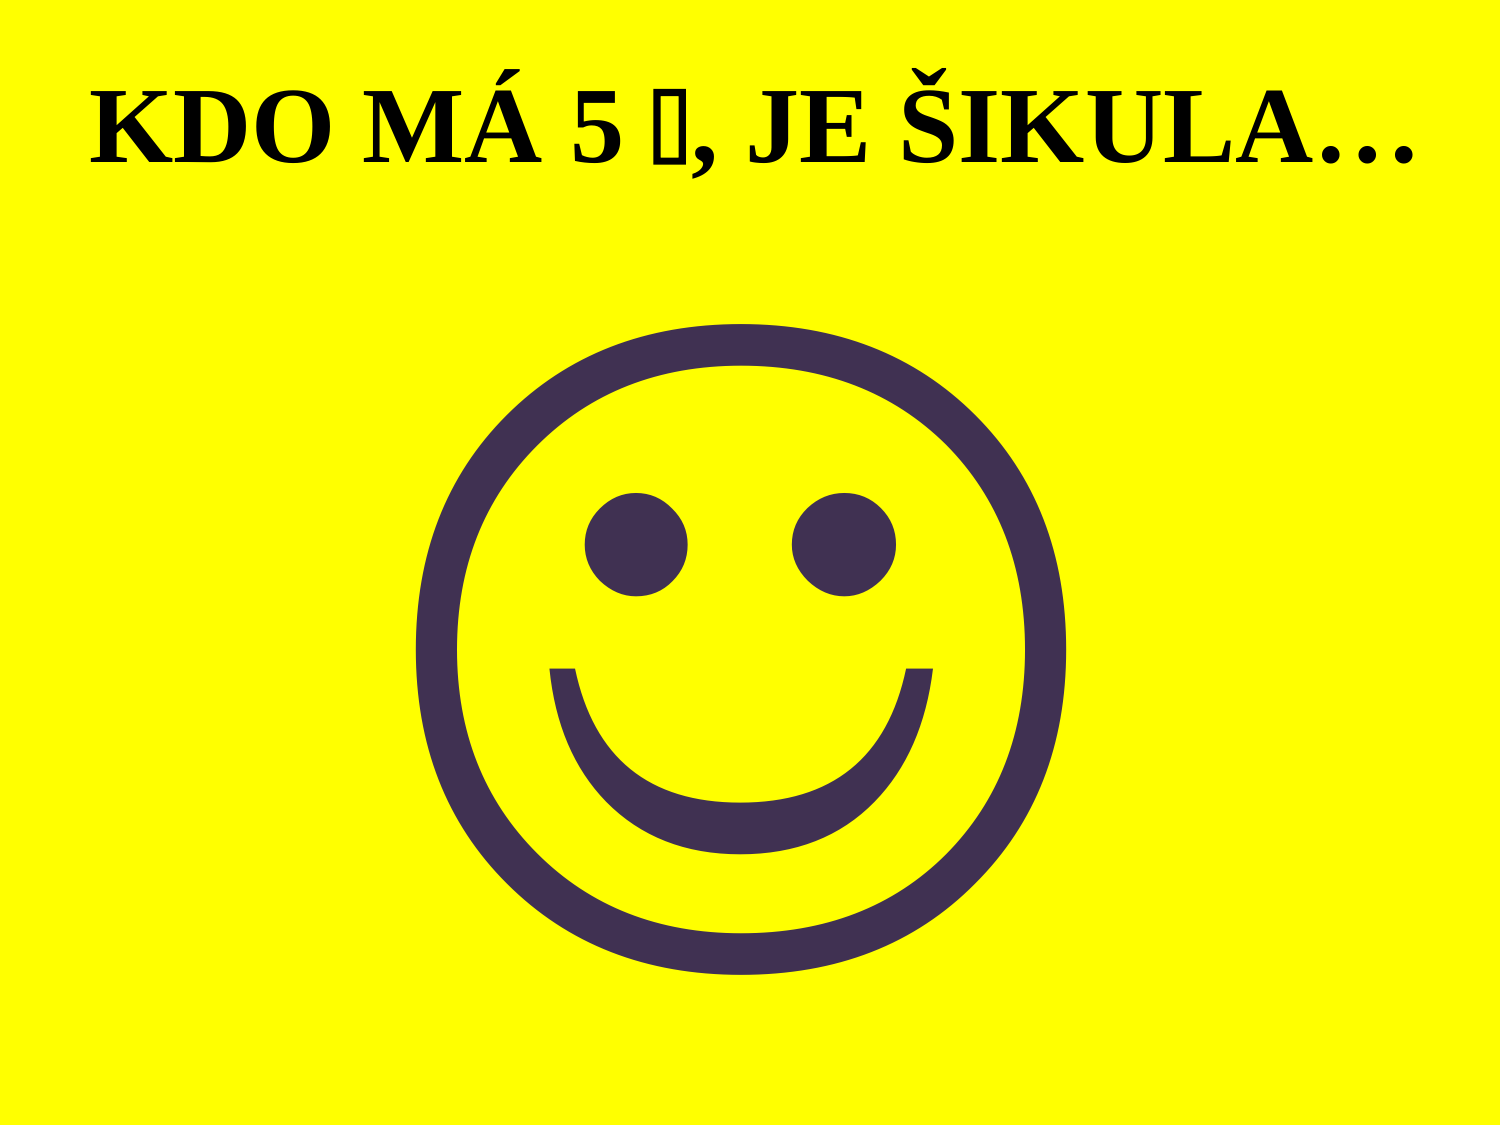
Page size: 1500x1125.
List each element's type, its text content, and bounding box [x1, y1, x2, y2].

text_box  [457, 366, 739, 933]
text_box KDO MÁ 5 , JE ŠIKULA… [35, 46, 1477, 193]
text_box  [363, 93, 739, 1125]
